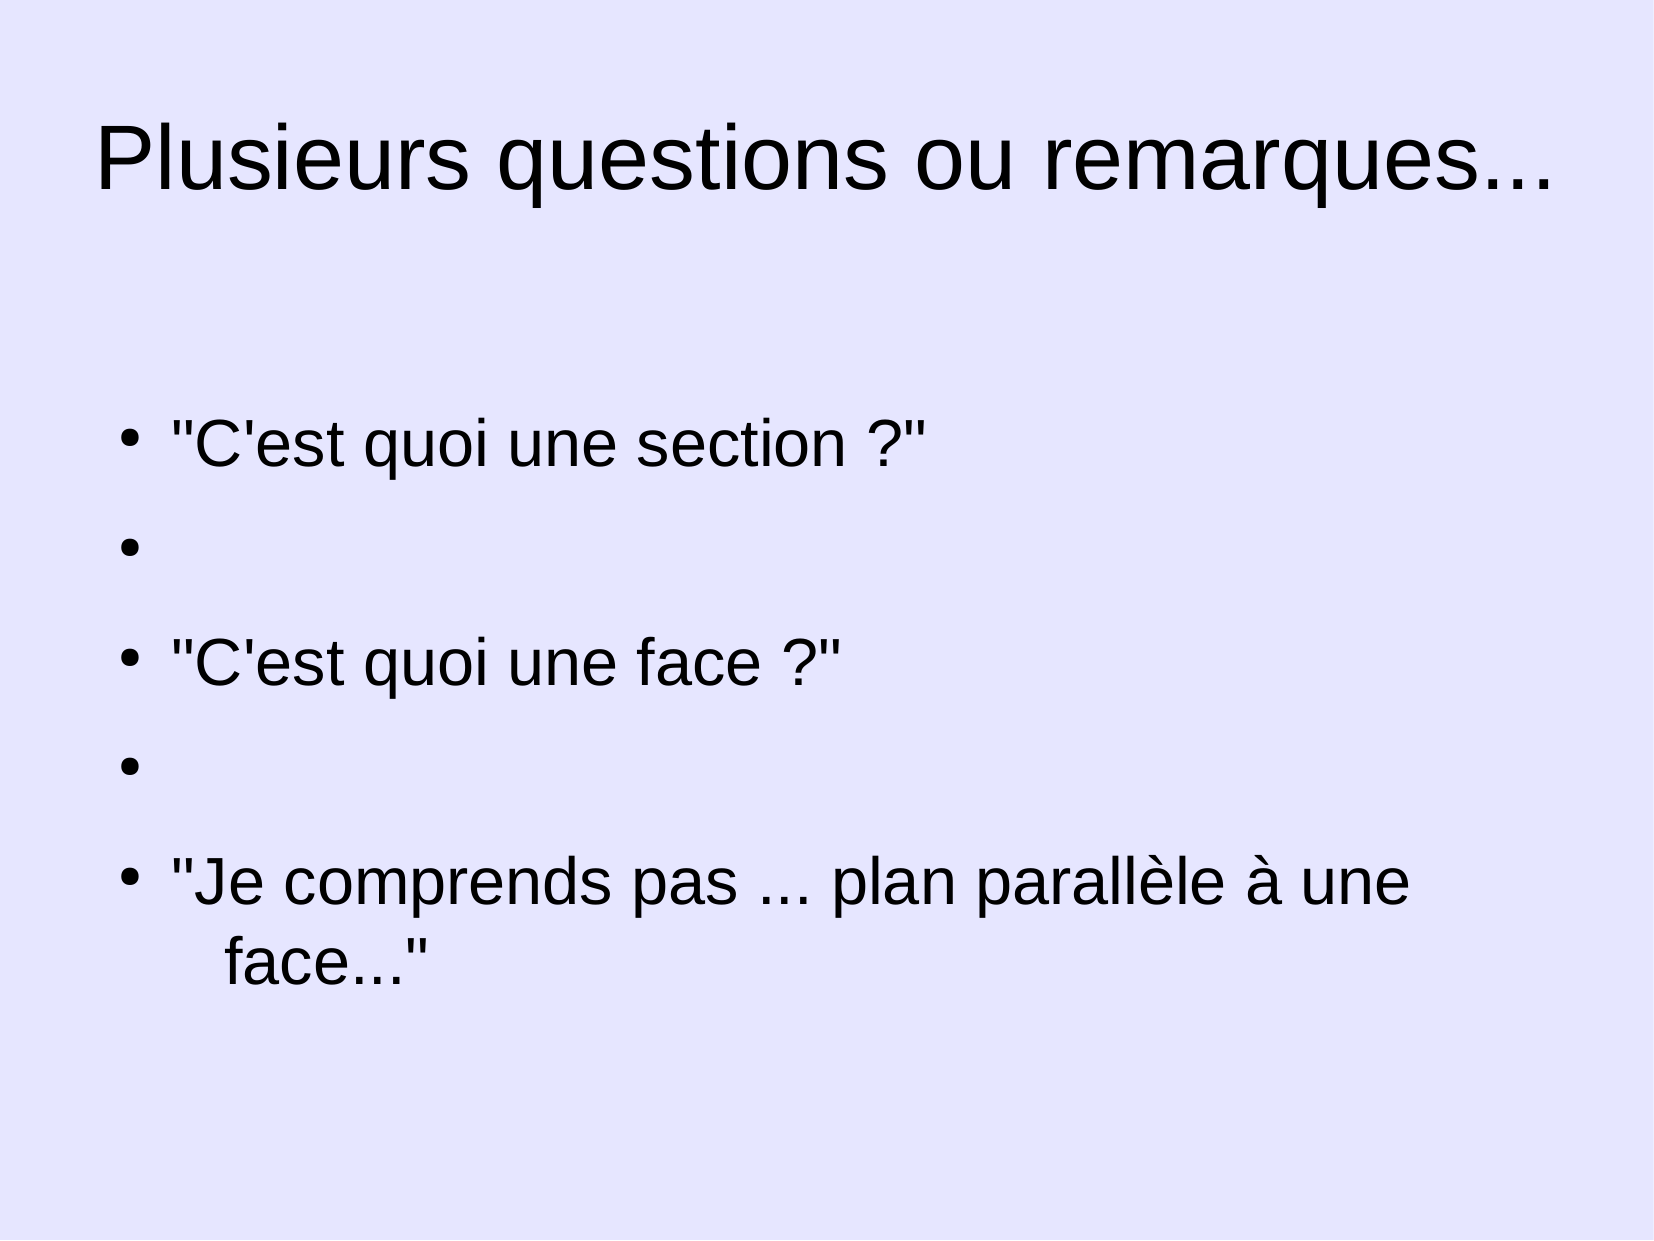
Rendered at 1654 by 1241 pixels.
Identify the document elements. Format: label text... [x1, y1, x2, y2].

title Plusieurs questions ou remarques... [82, 56, 1571, 250]
list "C'est quoi une section ?" "C'est quoi une face ?" "Je comprends pas ... plan parallèle à une face..." [82, 290, 1571, 1094]
